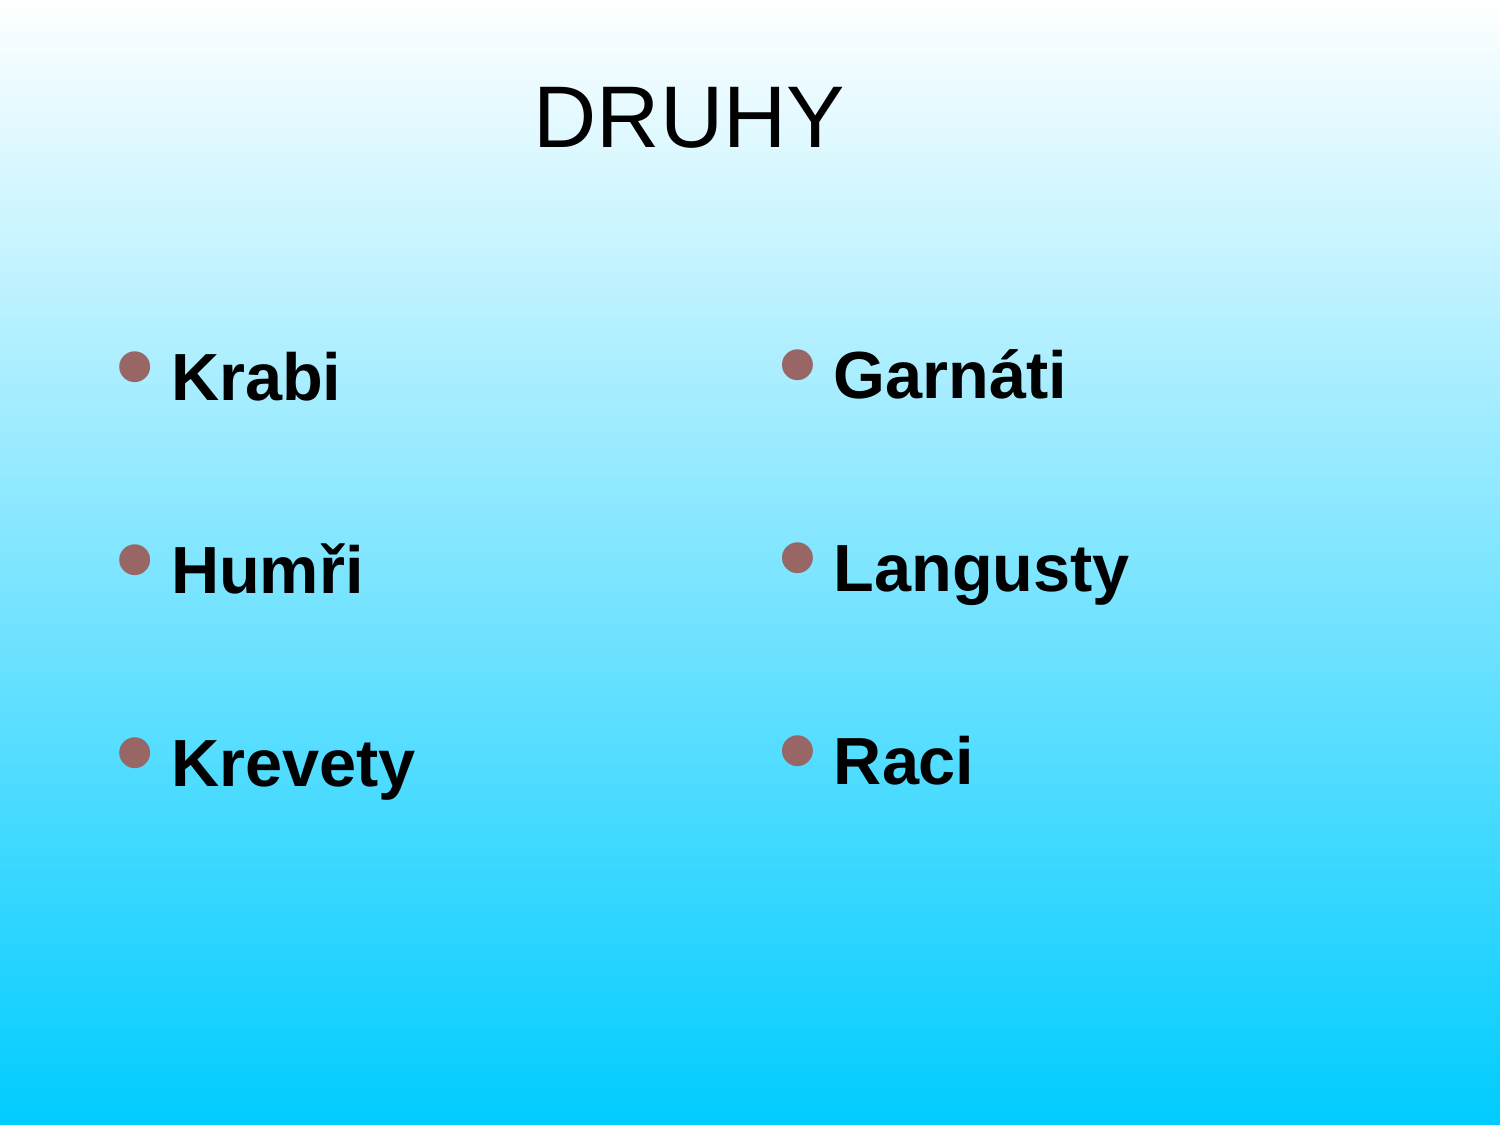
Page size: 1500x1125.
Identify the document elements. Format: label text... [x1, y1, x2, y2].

title DRUHY [31, 37, 1347, 188]
list Garnáti Langusty Raci [762, 262, 1400, 999]
list Krabi Humři Krevety [99, 326, 738, 988]
